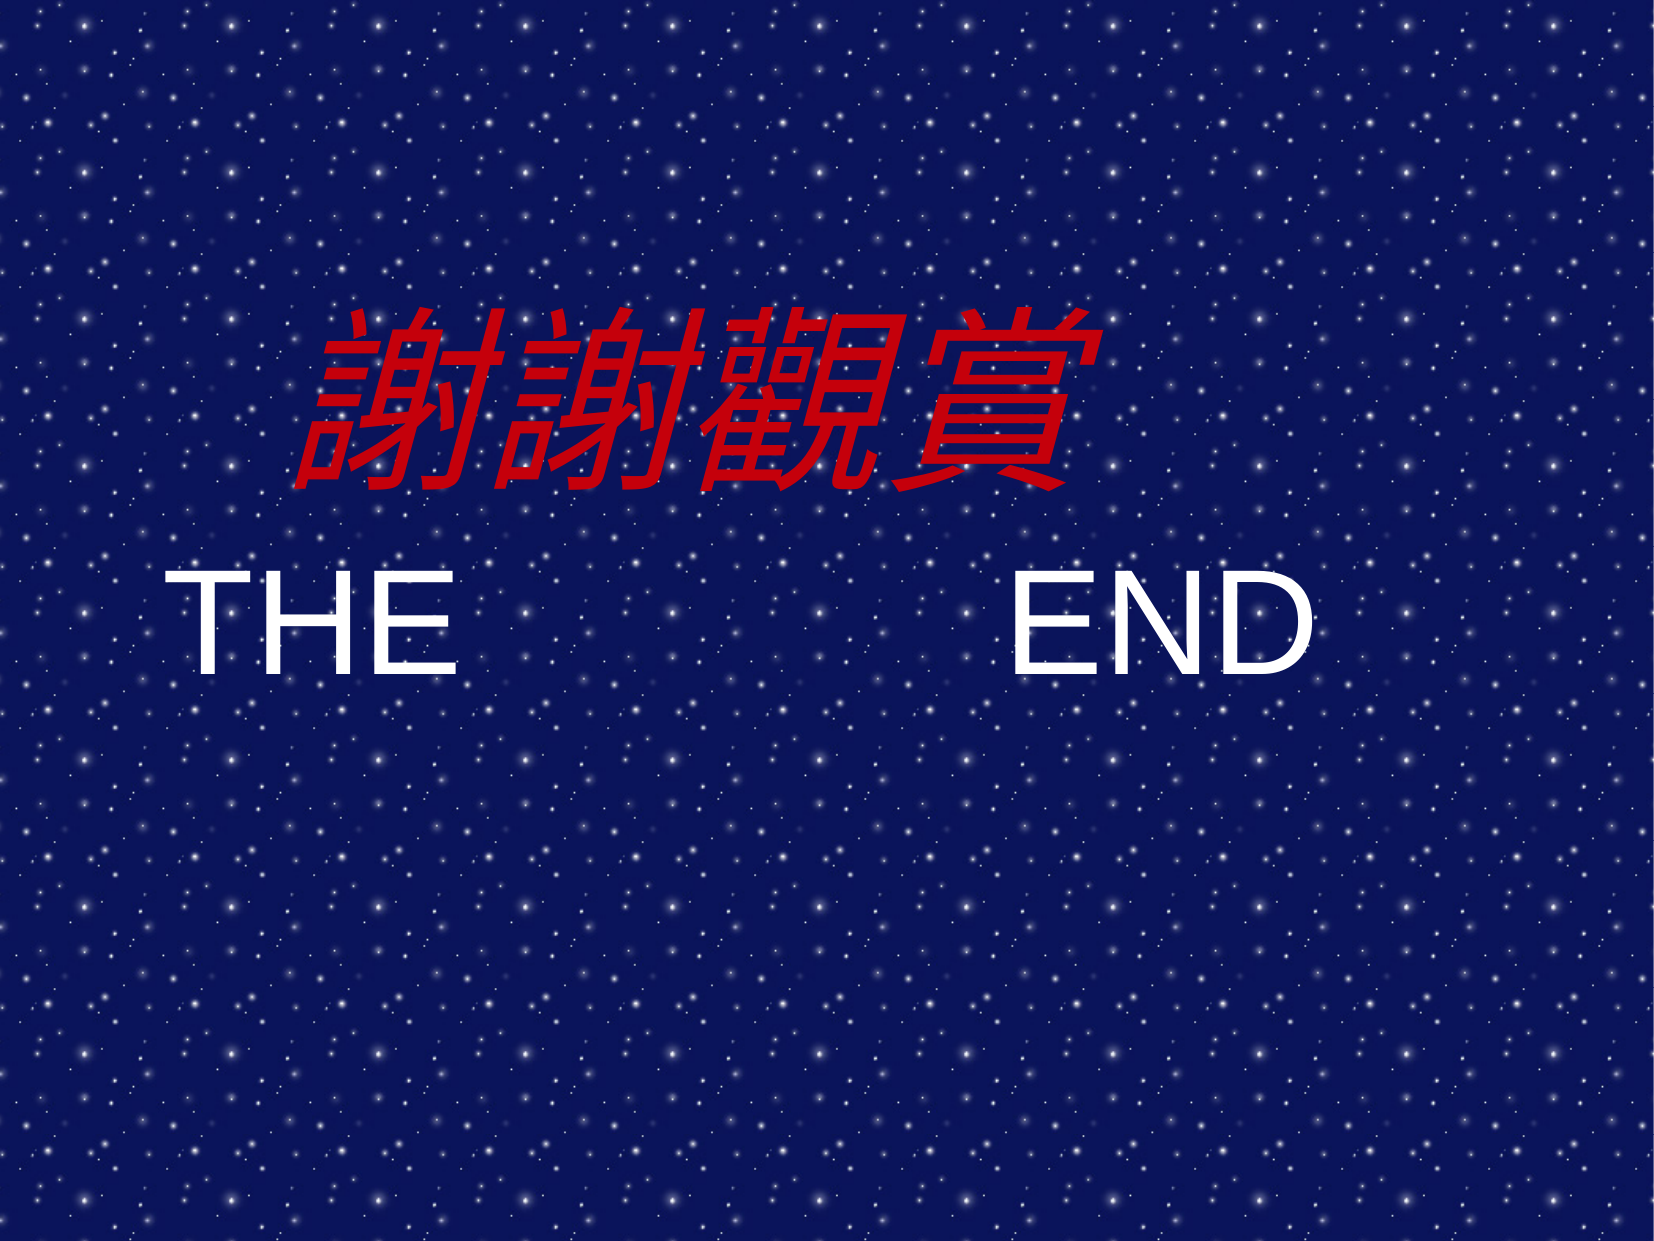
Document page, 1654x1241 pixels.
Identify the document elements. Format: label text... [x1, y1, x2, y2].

text_box 謝謝觀賞 [265, 236, 1536, 491]
text_box THE END [147, 531, 1536, 714]
picture [0, 0, 1654, 1241]
